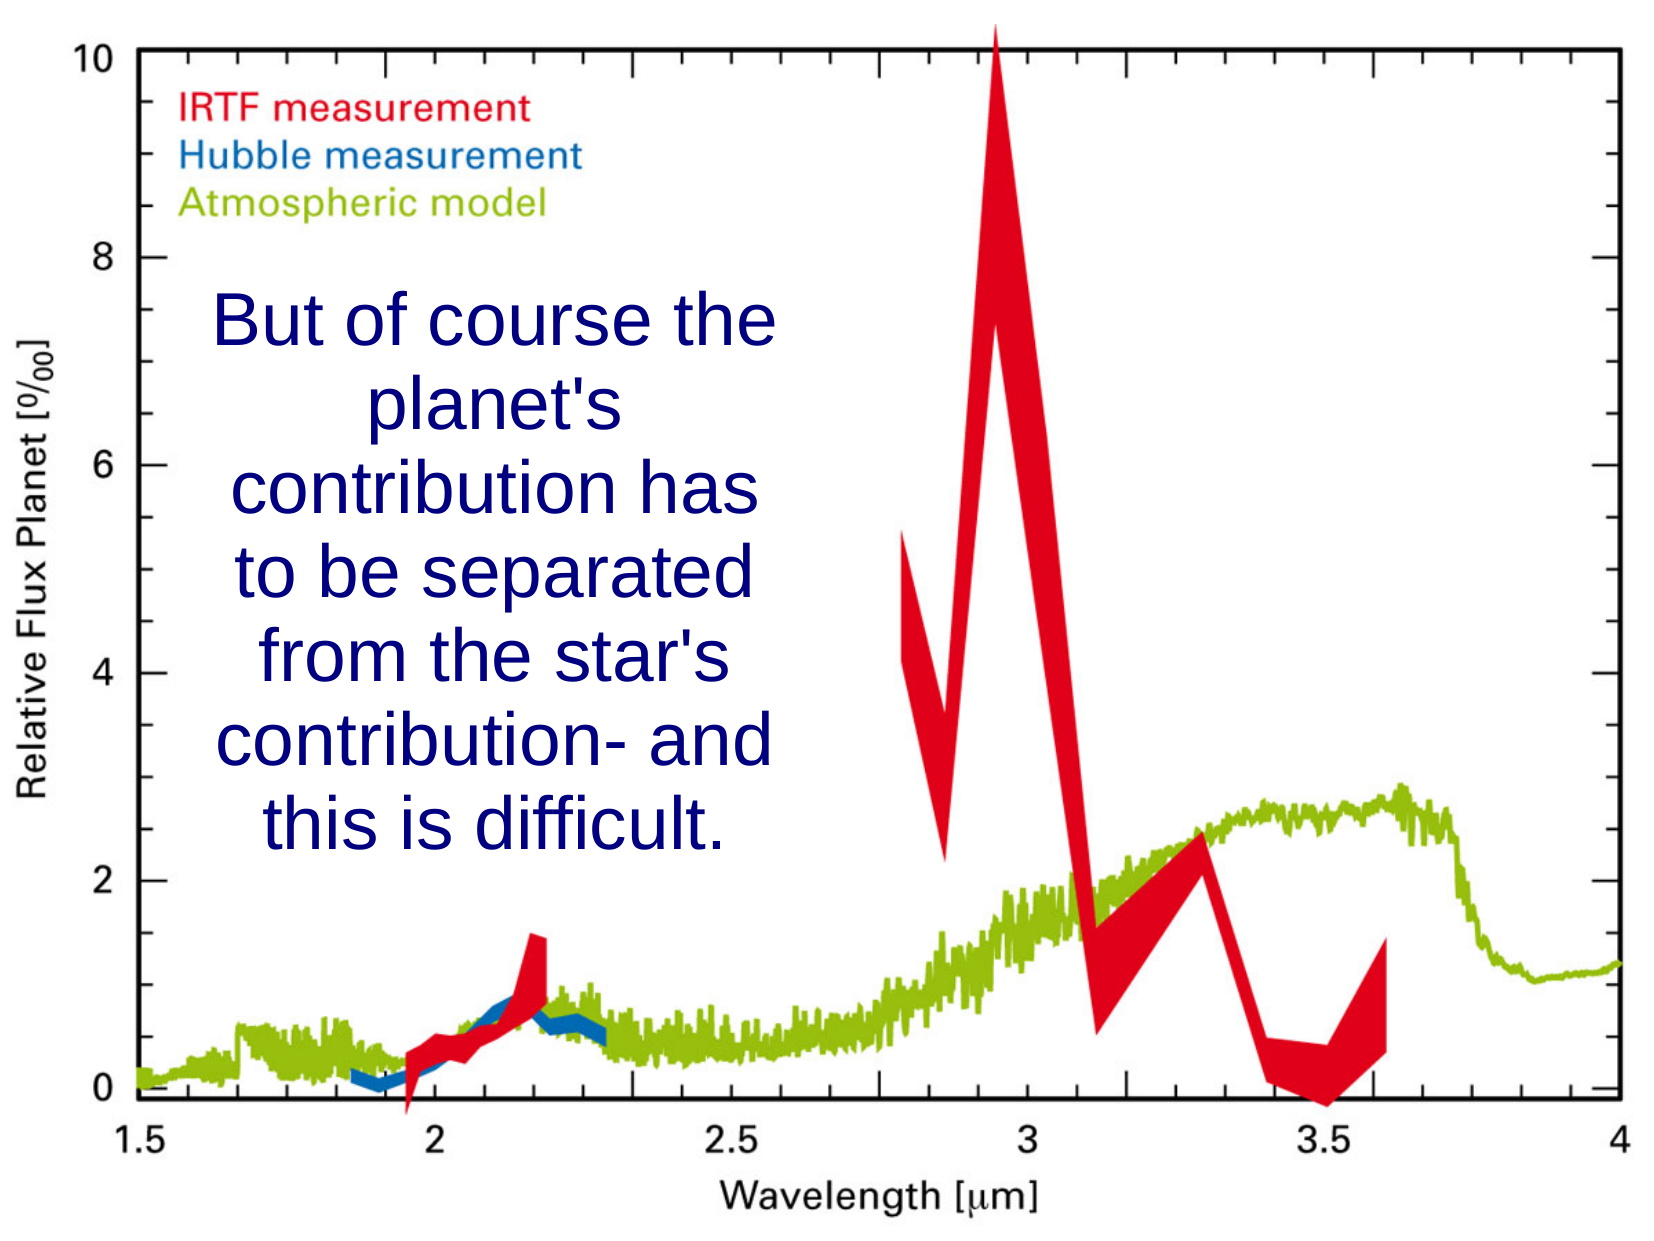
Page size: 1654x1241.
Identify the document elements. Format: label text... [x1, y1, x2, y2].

picture [1, 24, 1654, 1226]
text_box But of course the planet's contribution has to be separated from the star's contribution- and this is difficult. [195, 270, 796, 1126]
